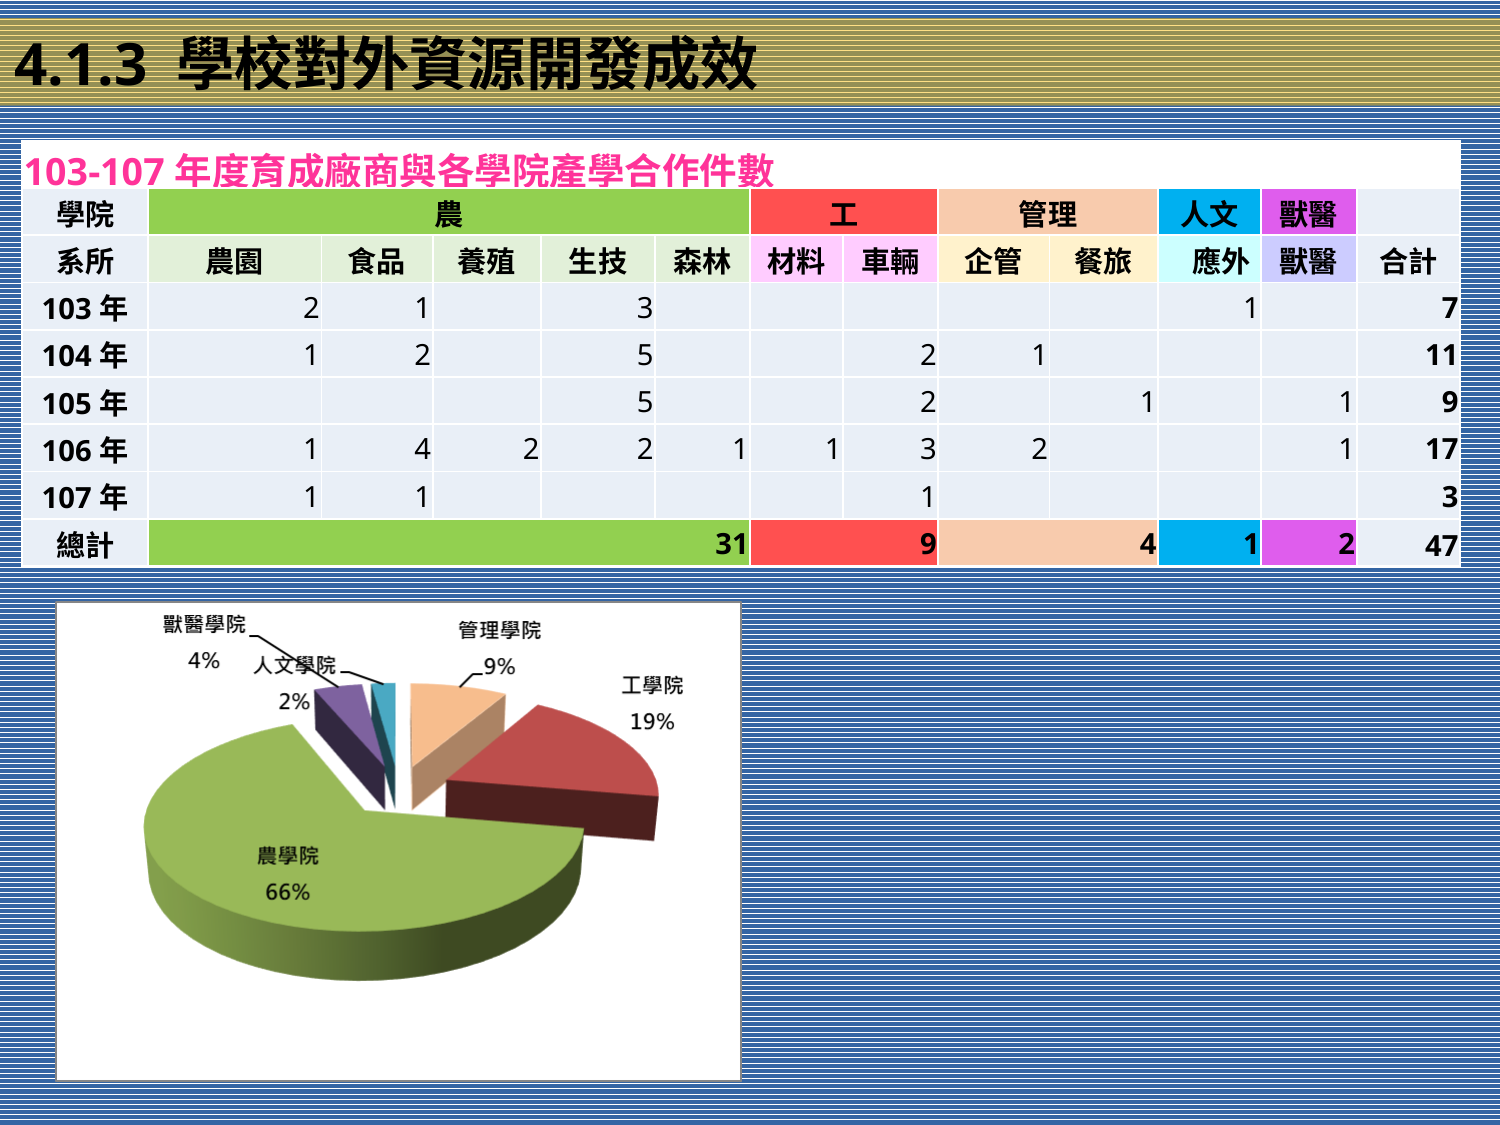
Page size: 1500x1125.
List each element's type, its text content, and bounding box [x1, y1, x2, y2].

table_cell 2 [322, 331, 432, 376]
table_cell 應外 [1159, 236, 1260, 282]
table_cell [1262, 472, 1356, 518]
table_cell 2 [939, 425, 1049, 471]
table_cell [434, 472, 540, 518]
table_cell 105年 [23, 378, 147, 423]
table_cell [751, 283, 842, 329]
table_cell [844, 283, 937, 329]
table_cell 9 [751, 520, 937, 565]
table_cell 47 [1358, 520, 1459, 565]
table_cell 1 [322, 472, 432, 518]
table_cell 1 [322, 283, 432, 329]
table_cell [1050, 425, 1157, 471]
table_header 103-107年度育成廠商與各學院產學合作件數 [23, 142, 1459, 187]
table_cell 2 [844, 331, 937, 376]
table_cell 餐旅 [1050, 236, 1157, 282]
table_cell 17 [1358, 425, 1459, 471]
table_cell [1159, 331, 1260, 376]
text_box 4.1.3 學校對外資源開發成效 [0, 19, 1500, 105]
table_cell 1 [1050, 378, 1157, 423]
table_cell 系所 [23, 236, 147, 282]
table_cell [656, 283, 749, 329]
table_cell 農 [149, 189, 749, 234]
table_cell 材料 [751, 236, 842, 282]
table_cell 2 [844, 378, 937, 423]
table_cell 獸醫 [1262, 236, 1356, 282]
table_cell 學院 [23, 189, 147, 234]
table_cell 管理 [939, 189, 1157, 234]
picture [55, 601, 742, 1082]
table_cell 1 [656, 425, 749, 471]
table_cell [1050, 331, 1157, 376]
table_cell [434, 283, 540, 329]
table_cell 1 [1262, 378, 1356, 423]
table_cell 2 [149, 283, 321, 329]
table_cell 車輛 [844, 236, 937, 282]
table_cell [1159, 425, 1260, 471]
table_cell [656, 378, 749, 423]
table_cell [751, 331, 842, 376]
table_cell 養殖 [434, 236, 540, 282]
table_cell [542, 472, 654, 518]
table_cell [434, 378, 540, 423]
table_cell [1159, 472, 1260, 518]
table_cell 合計 [1358, 236, 1459, 282]
table_cell 11 [1358, 331, 1459, 376]
table_cell 104年 [23, 331, 147, 376]
table_cell 生技 [542, 236, 654, 282]
table_cell 1 [149, 331, 321, 376]
table_cell 4 [939, 520, 1157, 565]
table_cell 食品 [322, 236, 432, 282]
table_cell [751, 378, 842, 423]
table_cell 1 [149, 472, 321, 518]
table_cell [322, 378, 432, 423]
table_cell 31 [149, 520, 749, 565]
table_cell 1 [1159, 283, 1260, 329]
table_cell 7 [1358, 283, 1459, 329]
table_cell 總計 [23, 520, 147, 565]
table_cell 森林 [656, 236, 749, 282]
table_cell 農園 [149, 236, 321, 282]
table_cell 企管 [939, 236, 1049, 282]
table_cell 1 [1159, 520, 1260, 565]
table_cell [939, 283, 1049, 329]
table_cell [939, 472, 1049, 518]
table_cell [939, 378, 1049, 423]
table_cell [751, 472, 842, 518]
table_cell [1262, 283, 1356, 329]
table_cell 1 [751, 425, 842, 471]
table_cell [434, 331, 540, 376]
table_cell 106年 [23, 425, 147, 471]
table_cell 人文 [1159, 189, 1260, 234]
table_cell 103年 [23, 283, 147, 329]
table_cell 107年 [23, 472, 147, 518]
table_cell [1262, 331, 1356, 376]
table_cell 9 [1358, 378, 1459, 423]
table_cell 1 [939, 331, 1049, 376]
table_cell [1050, 472, 1157, 518]
table_cell [149, 378, 321, 423]
table_cell 2 [542, 425, 654, 471]
table_cell 5 [542, 331, 654, 376]
table_cell 獸醫 [1262, 189, 1356, 234]
table_cell 1 [149, 425, 321, 471]
table_cell 4 [322, 425, 432, 471]
table_cell [656, 472, 749, 518]
table_cell 1 [844, 472, 937, 518]
table_cell 2 [1262, 520, 1356, 565]
table_cell [1358, 189, 1459, 234]
table_cell [1050, 283, 1157, 329]
table_cell 工 [751, 189, 937, 234]
table_cell 2 [434, 425, 540, 471]
table_cell [1159, 378, 1260, 423]
table_cell 5 [542, 378, 654, 423]
table_cell 1 [1262, 425, 1356, 471]
table_cell 3 [844, 425, 937, 471]
table_cell 3 [542, 283, 654, 329]
table_cell 3 [1358, 472, 1459, 518]
table_cell [656, 331, 749, 376]
